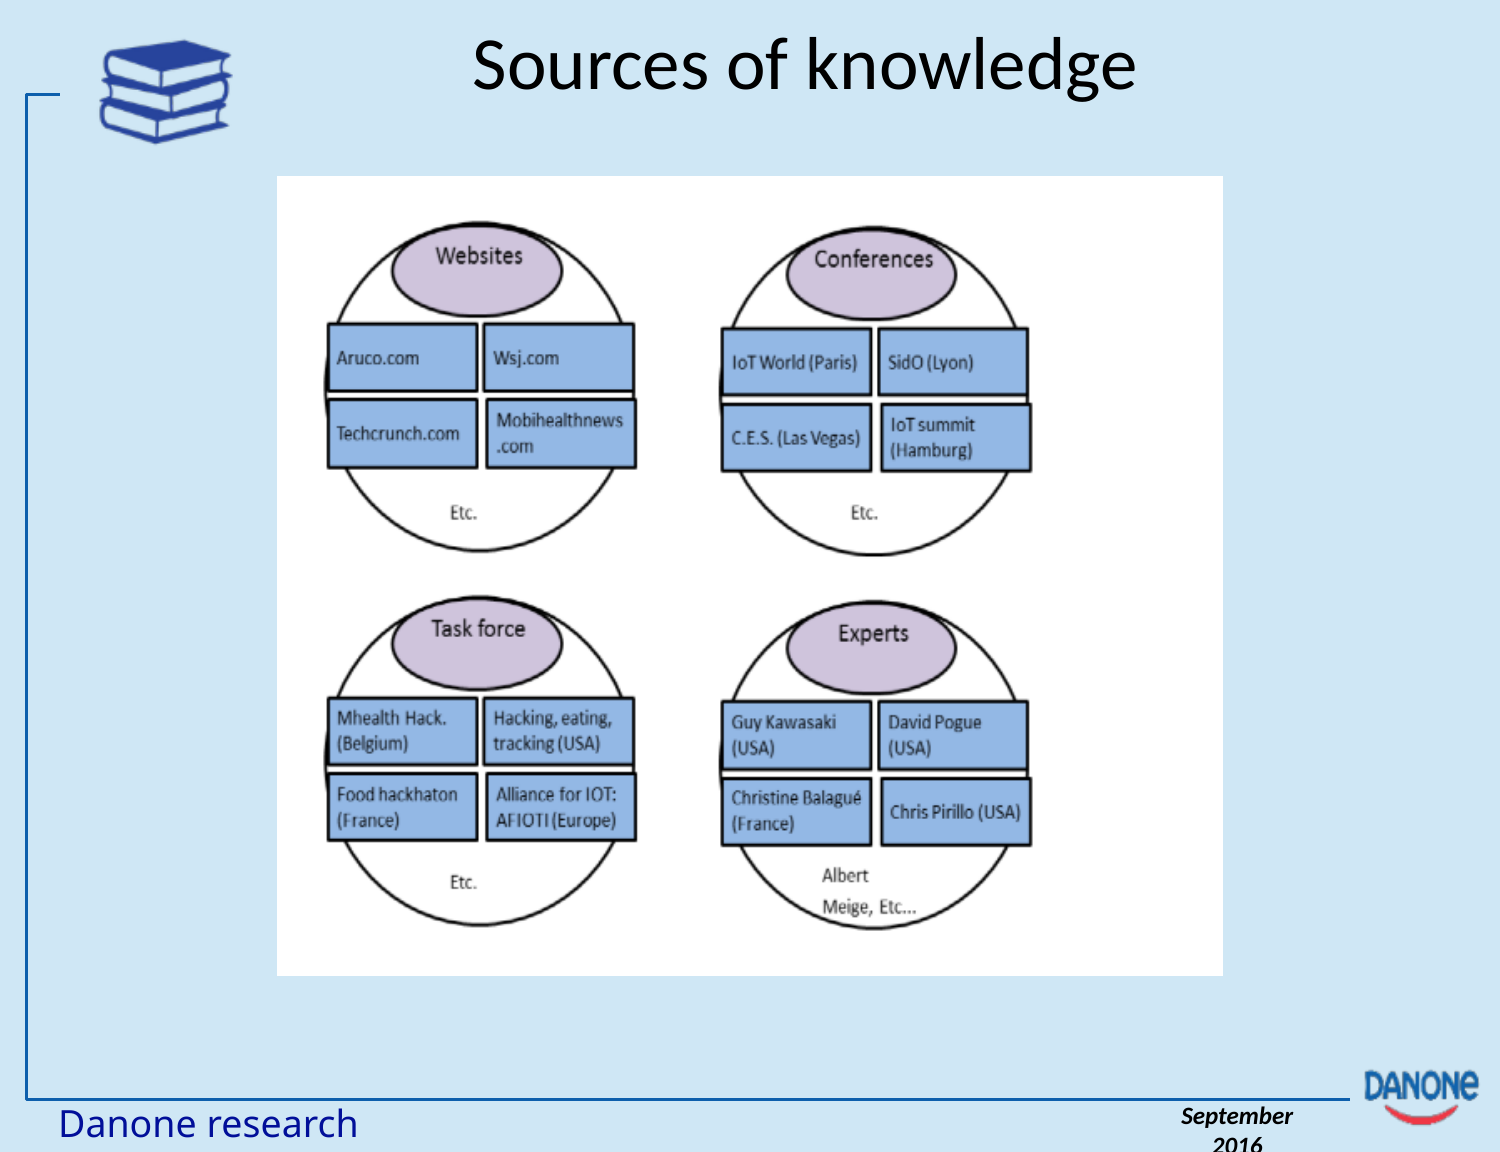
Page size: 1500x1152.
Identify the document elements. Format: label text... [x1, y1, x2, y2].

text_box Sources of knowledge [457, 7, 1153, 112]
picture [1362, 1067, 1482, 1130]
text_box September 2016 [1147, 1092, 1327, 1152]
text_box Danone research [43, 1092, 392, 1152]
picture [277, 176, 1223, 976]
picture [95, 21, 238, 164]
